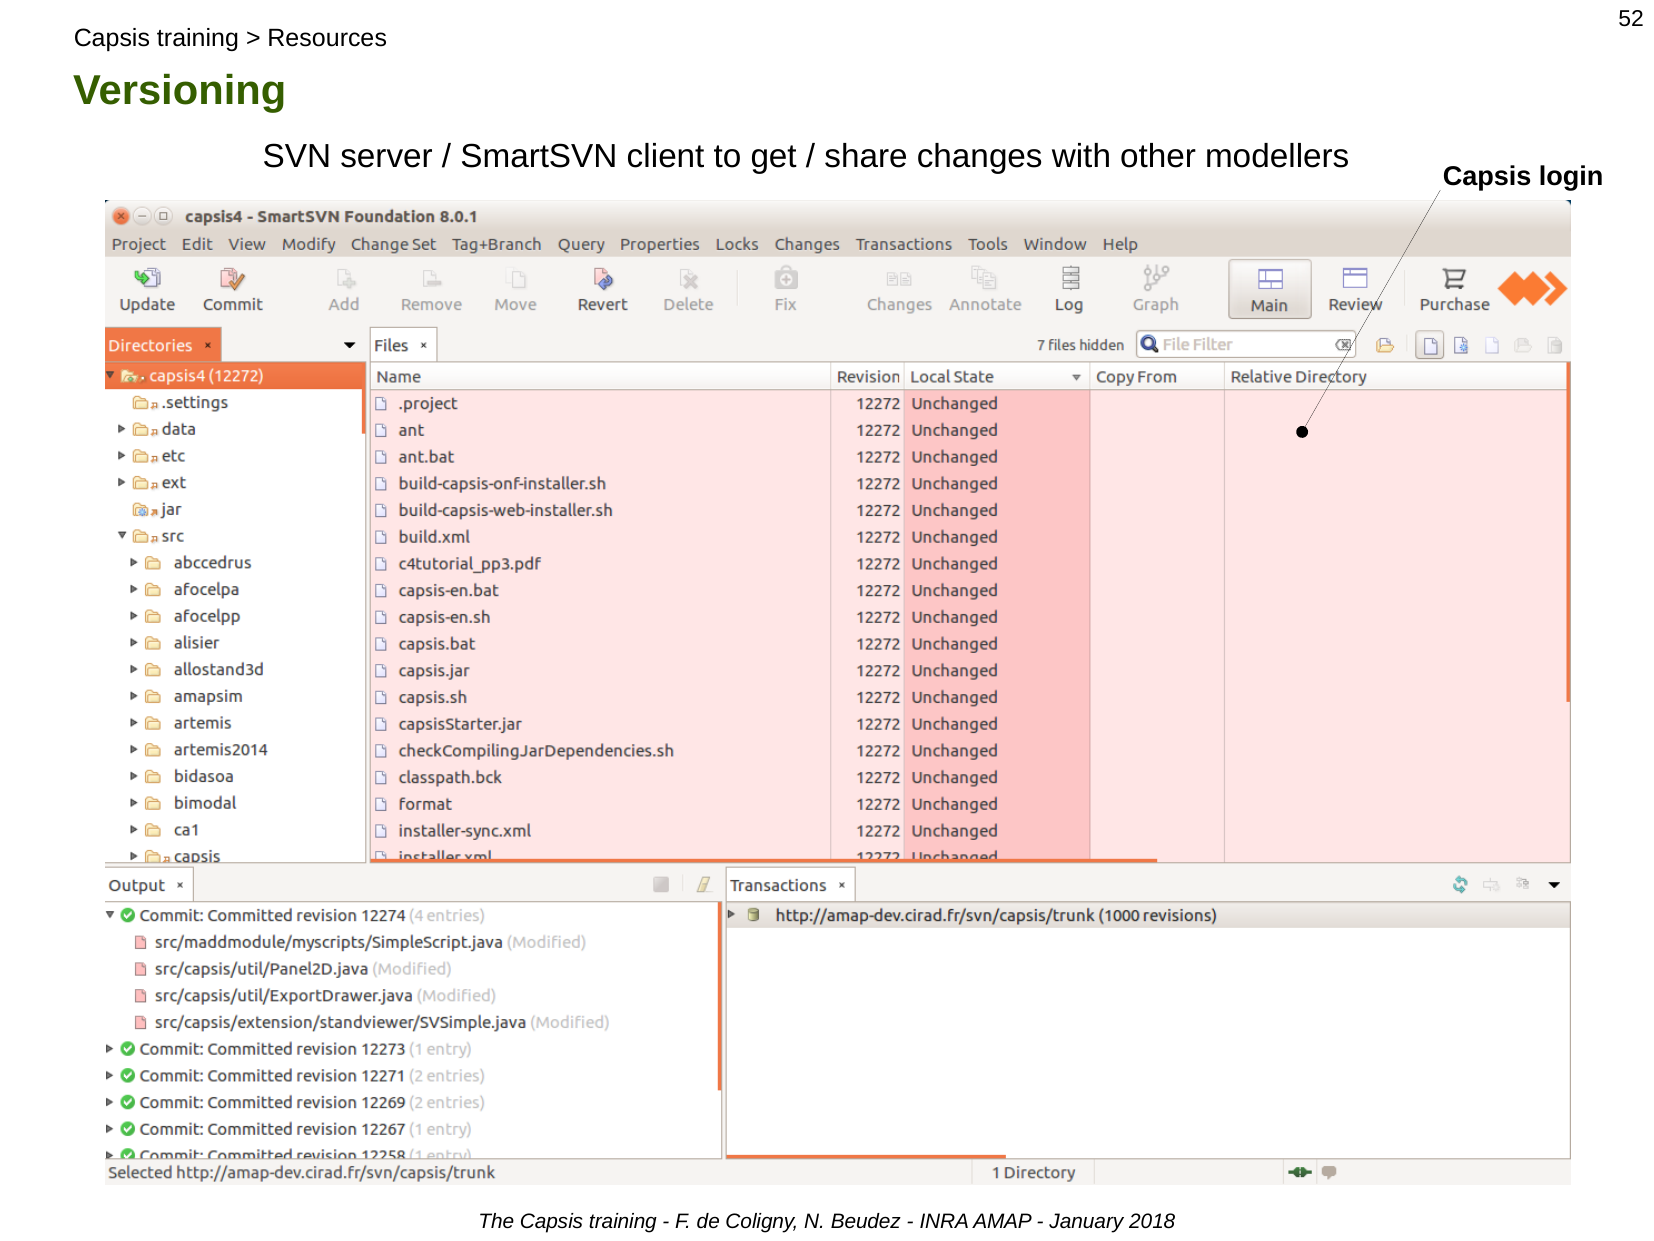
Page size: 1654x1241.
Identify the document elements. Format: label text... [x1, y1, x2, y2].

text_box The Capsis training - F. de Coligny, N. Beudez - INRA AMAP - January 2018 [0, 1202, 1654, 1241]
picture [105, 200, 1571, 1185]
text_box Versioning [58, 59, 1151, 122]
text_box Capsis training > Resources [59, 16, 1004, 60]
text_box SVN server / SmartSVN client to get / share changes with other modellers [248, 129, 1441, 182]
text_box Capsis login [1416, 153, 1630, 201]
